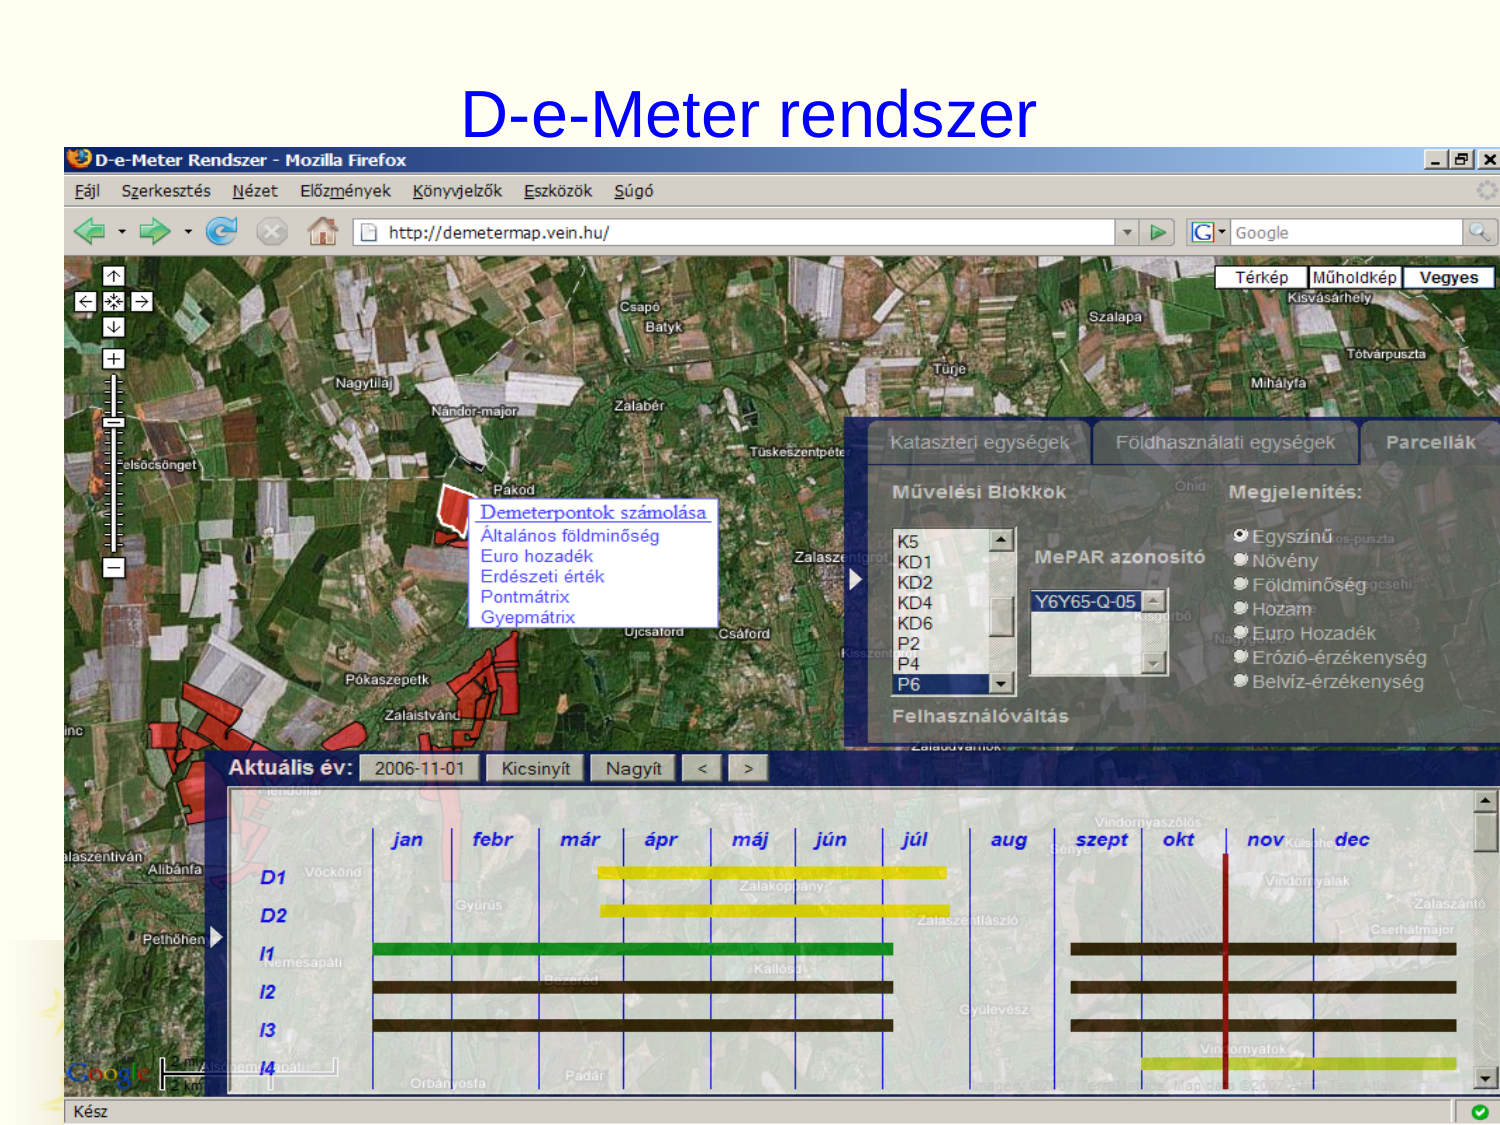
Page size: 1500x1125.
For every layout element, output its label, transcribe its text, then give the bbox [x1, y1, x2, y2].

title D-e-Meter rendszer [75, 28, 1425, 147]
picture [0, 147, 1500, 1125]
